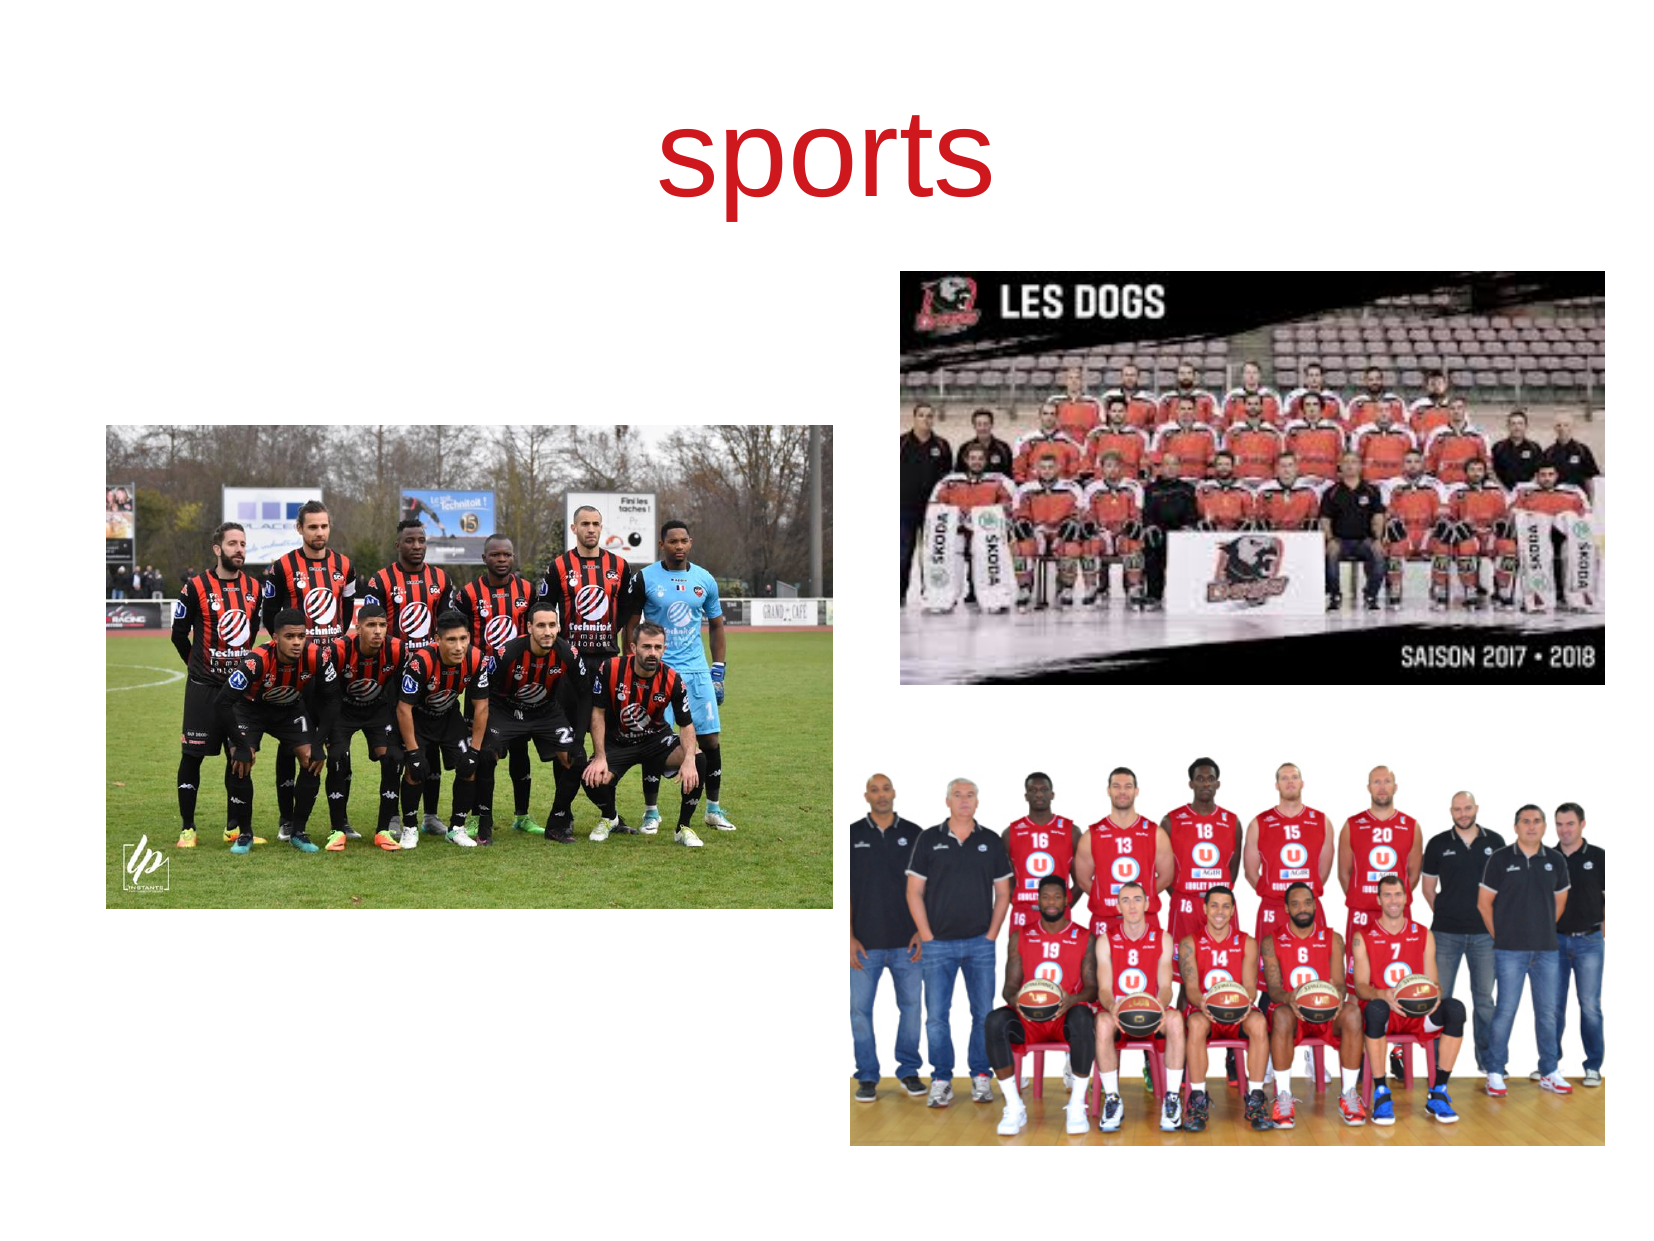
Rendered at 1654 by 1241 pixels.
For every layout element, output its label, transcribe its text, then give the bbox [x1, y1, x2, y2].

picture [900, 271, 1605, 685]
picture [106, 425, 833, 909]
picture [850, 732, 1605, 1146]
title sports [82, 49, 1571, 257]
